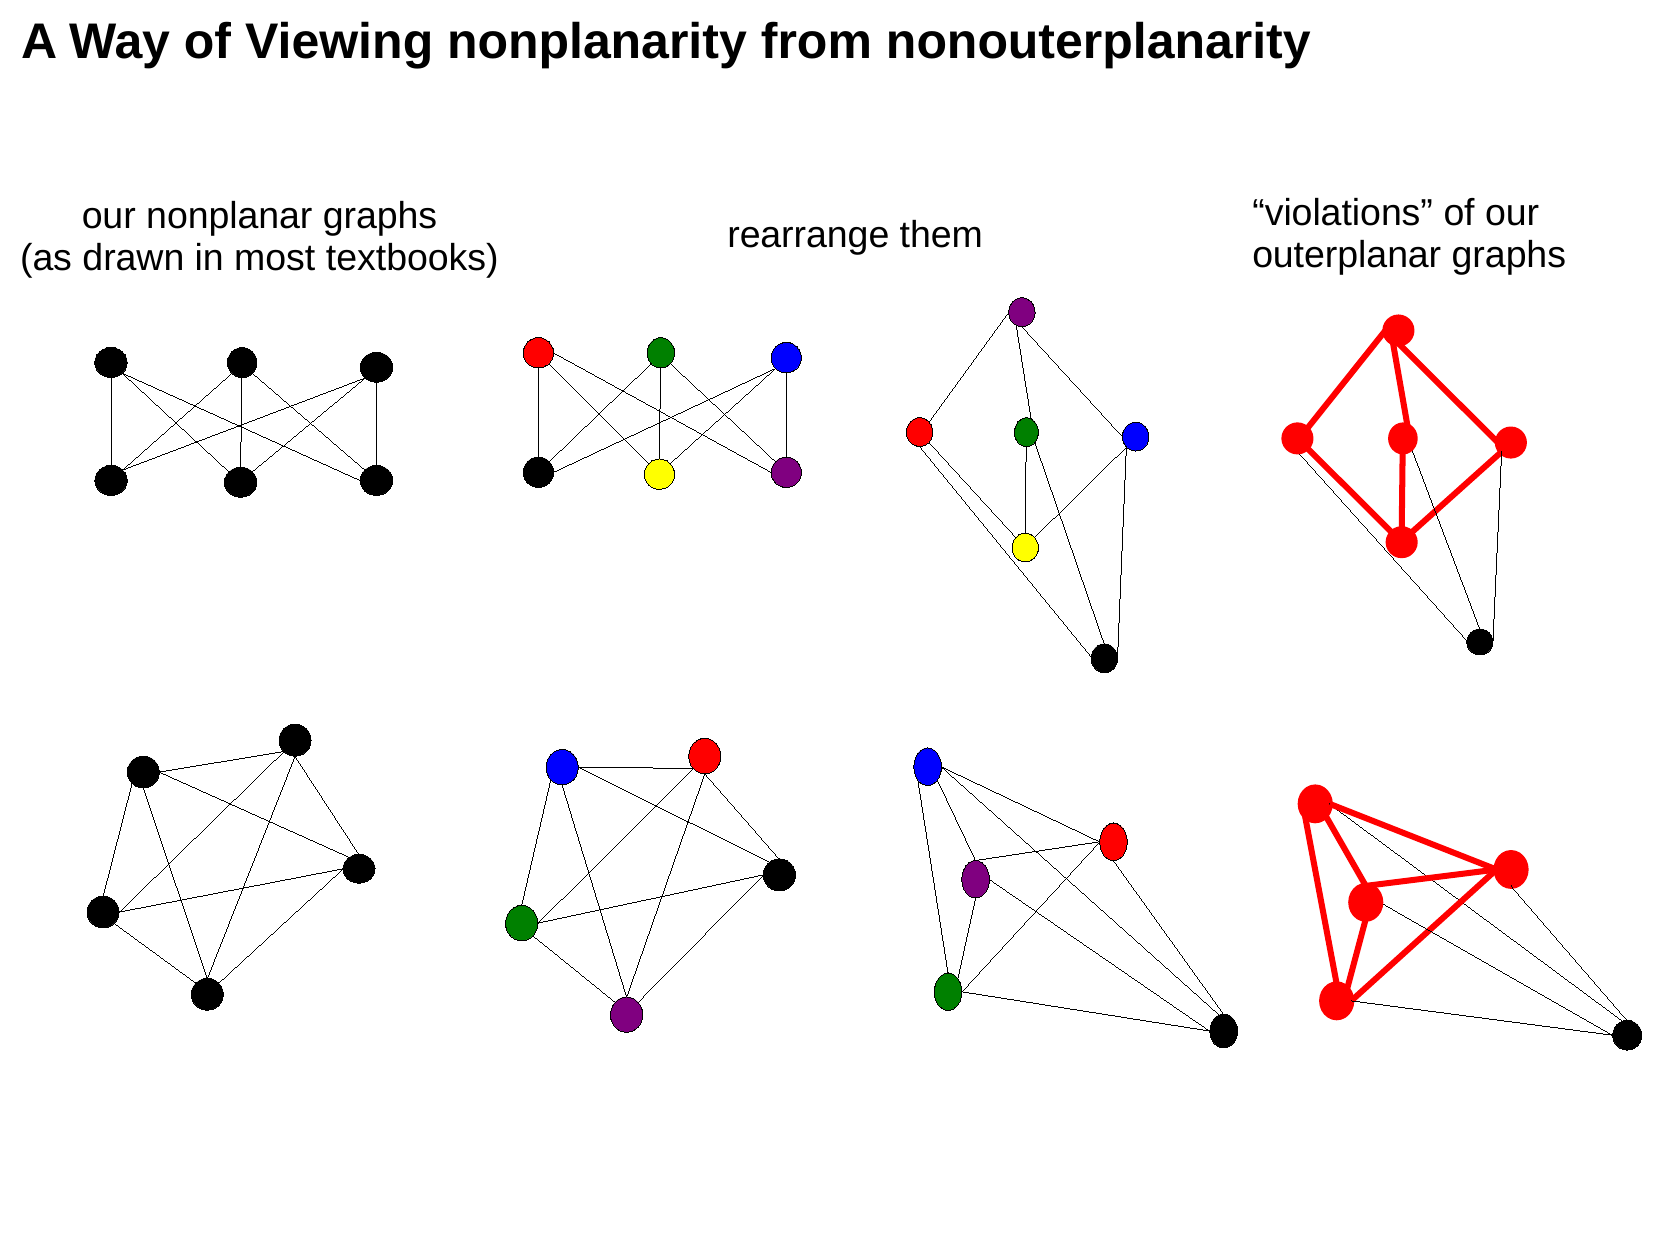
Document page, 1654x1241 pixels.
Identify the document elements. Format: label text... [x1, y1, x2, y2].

text_box [610, 996, 643, 1033]
text_box [961, 860, 990, 898]
text_box “violations” of our outerplanar graphs [1237, 183, 1581, 283]
text_box rearrange them [712, 205, 998, 263]
text_box [523, 457, 554, 488]
text_box [763, 858, 796, 891]
text_box [94, 347, 128, 378]
text_box [1122, 422, 1149, 452]
text_box [191, 978, 224, 1011]
text_box A Way of Viewing nonplanarity from nonouterplanarity [6, 6, 1351, 79]
text_box [279, 724, 312, 757]
text_box [771, 342, 802, 373]
text_box [360, 465, 376, 496]
text_box [227, 347, 257, 378]
text_box [688, 738, 721, 774]
text_box [112, 465, 128, 496]
text_box [377, 465, 393, 496]
text_box [644, 458, 675, 490]
text_box [127, 756, 160, 788]
text_box [87, 896, 120, 928]
text_box [1012, 532, 1039, 562]
text_box [1351, 885, 1381, 919]
text_box [1612, 1020, 1642, 1051]
text_box [505, 905, 538, 941]
text_box [1091, 643, 1118, 673]
text_box [1300, 787, 1330, 821]
text_box [647, 337, 675, 368]
text_box [1497, 429, 1524, 456]
text_box [224, 467, 257, 498]
text_box [913, 747, 942, 786]
text_box our nonplanar graphs (as drawn in most textbooks) [5, 187, 526, 287]
text_box [546, 749, 579, 785]
text_box [1099, 822, 1128, 861]
text_box [1385, 317, 1412, 344]
text_box [906, 417, 933, 447]
text_box [94, 465, 111, 496]
text_box [1391, 425, 1415, 452]
text_box [1209, 1014, 1238, 1048]
text_box [1466, 628, 1493, 655]
text_box [934, 972, 962, 1011]
text_box [1496, 853, 1526, 886]
text_box [1008, 297, 1036, 327]
text_box [523, 337, 554, 368]
text_box [343, 854, 375, 884]
text_box [360, 352, 393, 383]
text_box [1014, 417, 1039, 447]
text_box [1284, 425, 1311, 452]
text_box [771, 457, 802, 488]
text_box [1388, 529, 1415, 556]
text_box [1322, 984, 1352, 1018]
